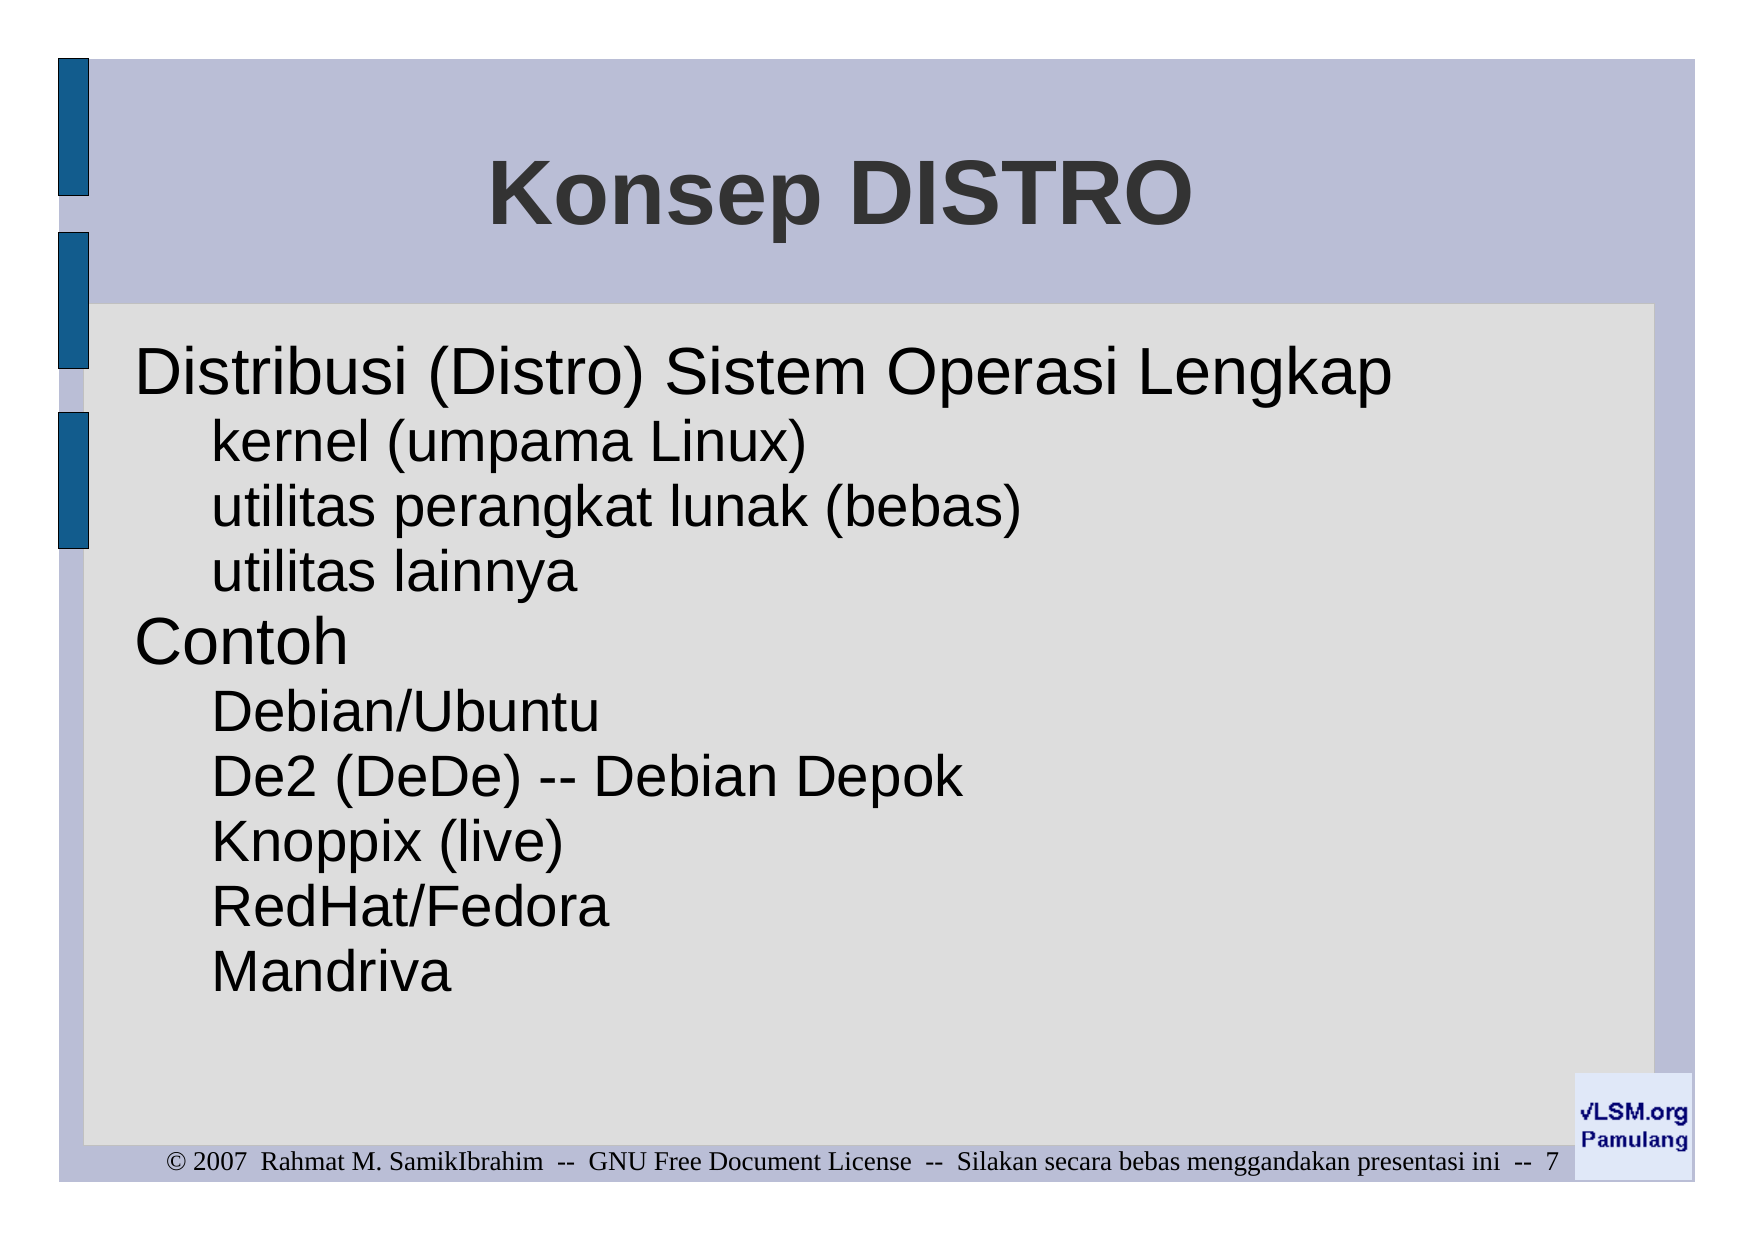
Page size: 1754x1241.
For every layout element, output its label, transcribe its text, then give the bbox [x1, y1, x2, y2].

title Konsep DISTRO [49, 133, 1634, 252]
picture [1575, 1073, 1692, 1180]
list Distribusi (Distro) Sistem Operasi Lengkap kernel (umpama Linux) utilitas perangkat lunak (bebas) utilitas lainnya Contoh Debian/Ubuntu De2 (DeDe) -- Debian Depok Knoppix (live) RedHat/Fedora Mandriva [117, 333, 1597, 1081]
